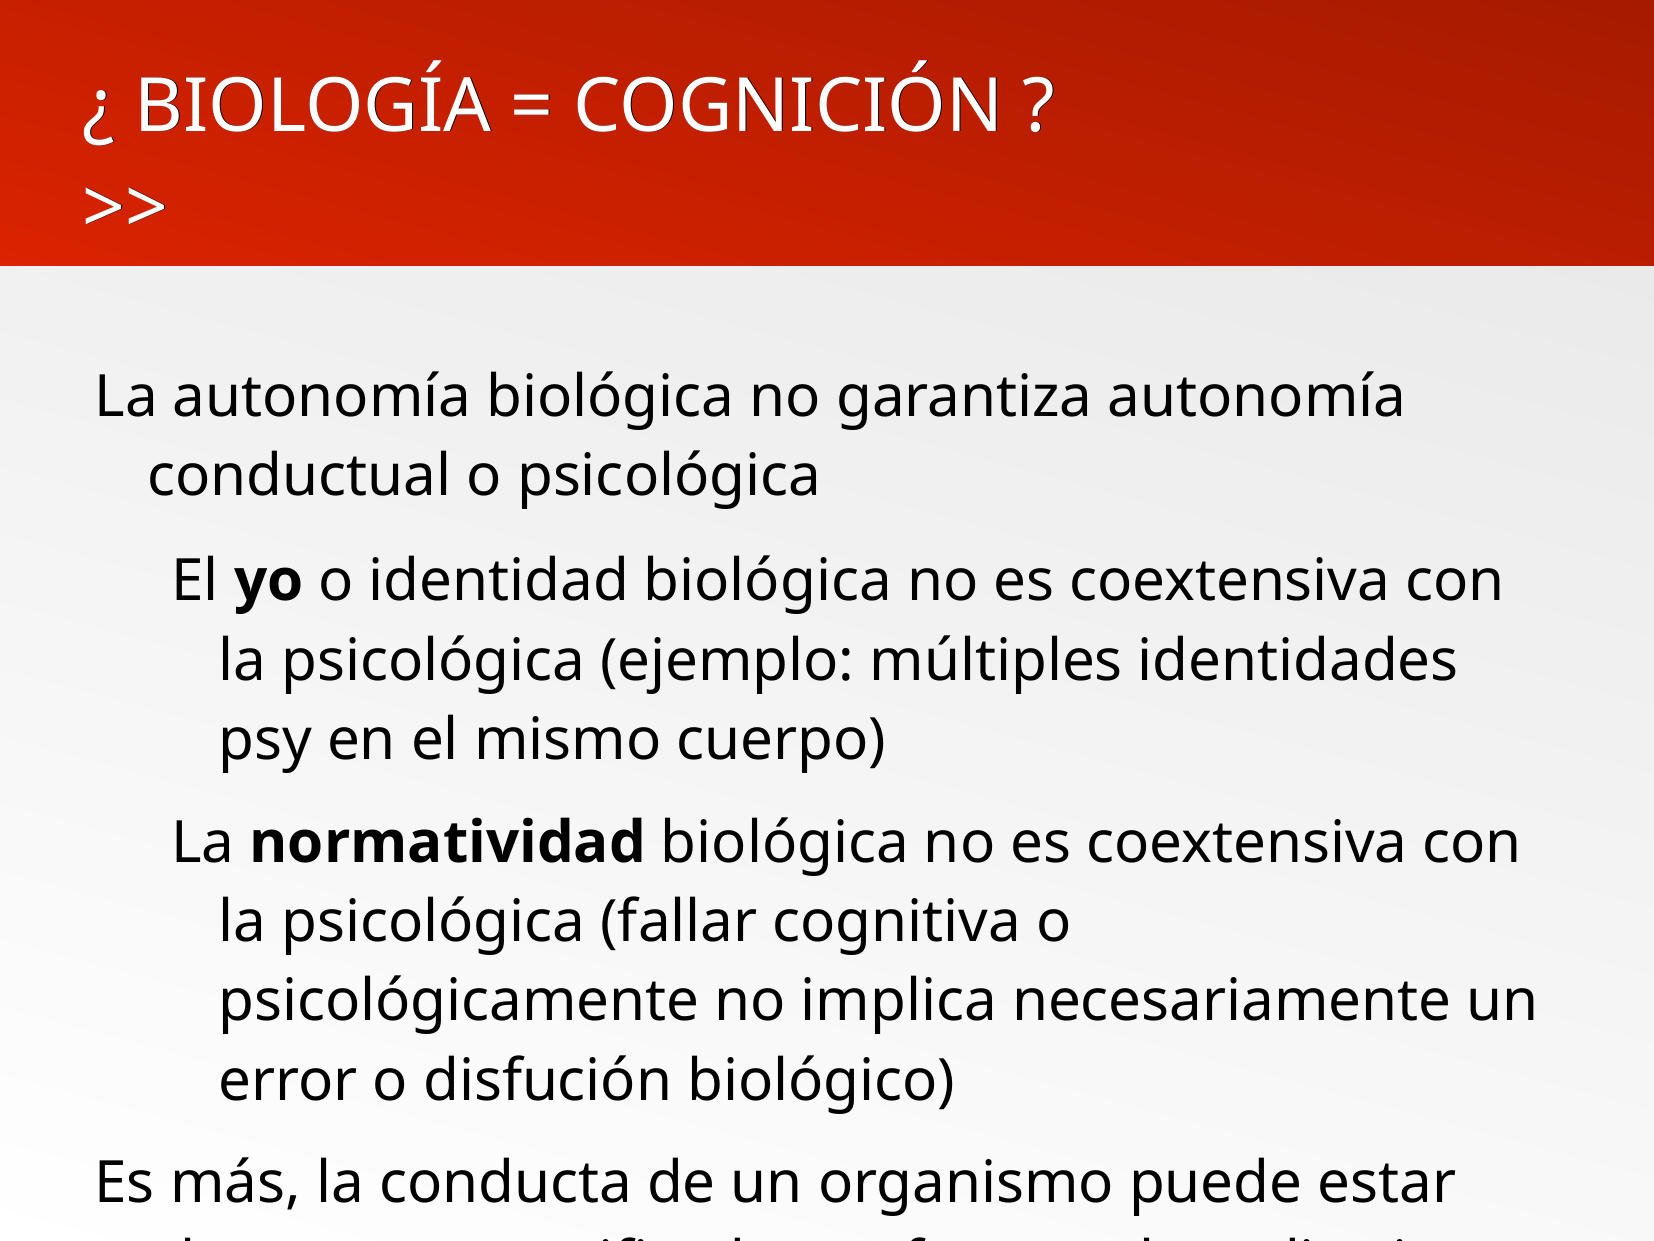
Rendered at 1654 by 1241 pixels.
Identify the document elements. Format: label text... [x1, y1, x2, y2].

list La autonomía biológica no garantiza autonomía conductual o psicológica El yo o identidad biológica no es coextensiva con la psicológica (ejemplo: múltiples identidades psy en el mismo cuerpo) La normatividad biológica no es coextensiva con la psicológica (fallar cognitiva o psicológicamente no implica necesariamente un error o disfución biológico) Es más, la conducta de un organismo puede estar altamente especificada por factores hereditarios que no puedan modificarse (ejemplo: arco reflejo, circuitería de C. elegans) [76, 354, 1565, 1185]
title ¿ BIOLOGÍA = COGNICIÓN ? >> [82, 49, 1571, 257]
text_box [0, 0, 1654, 266]
